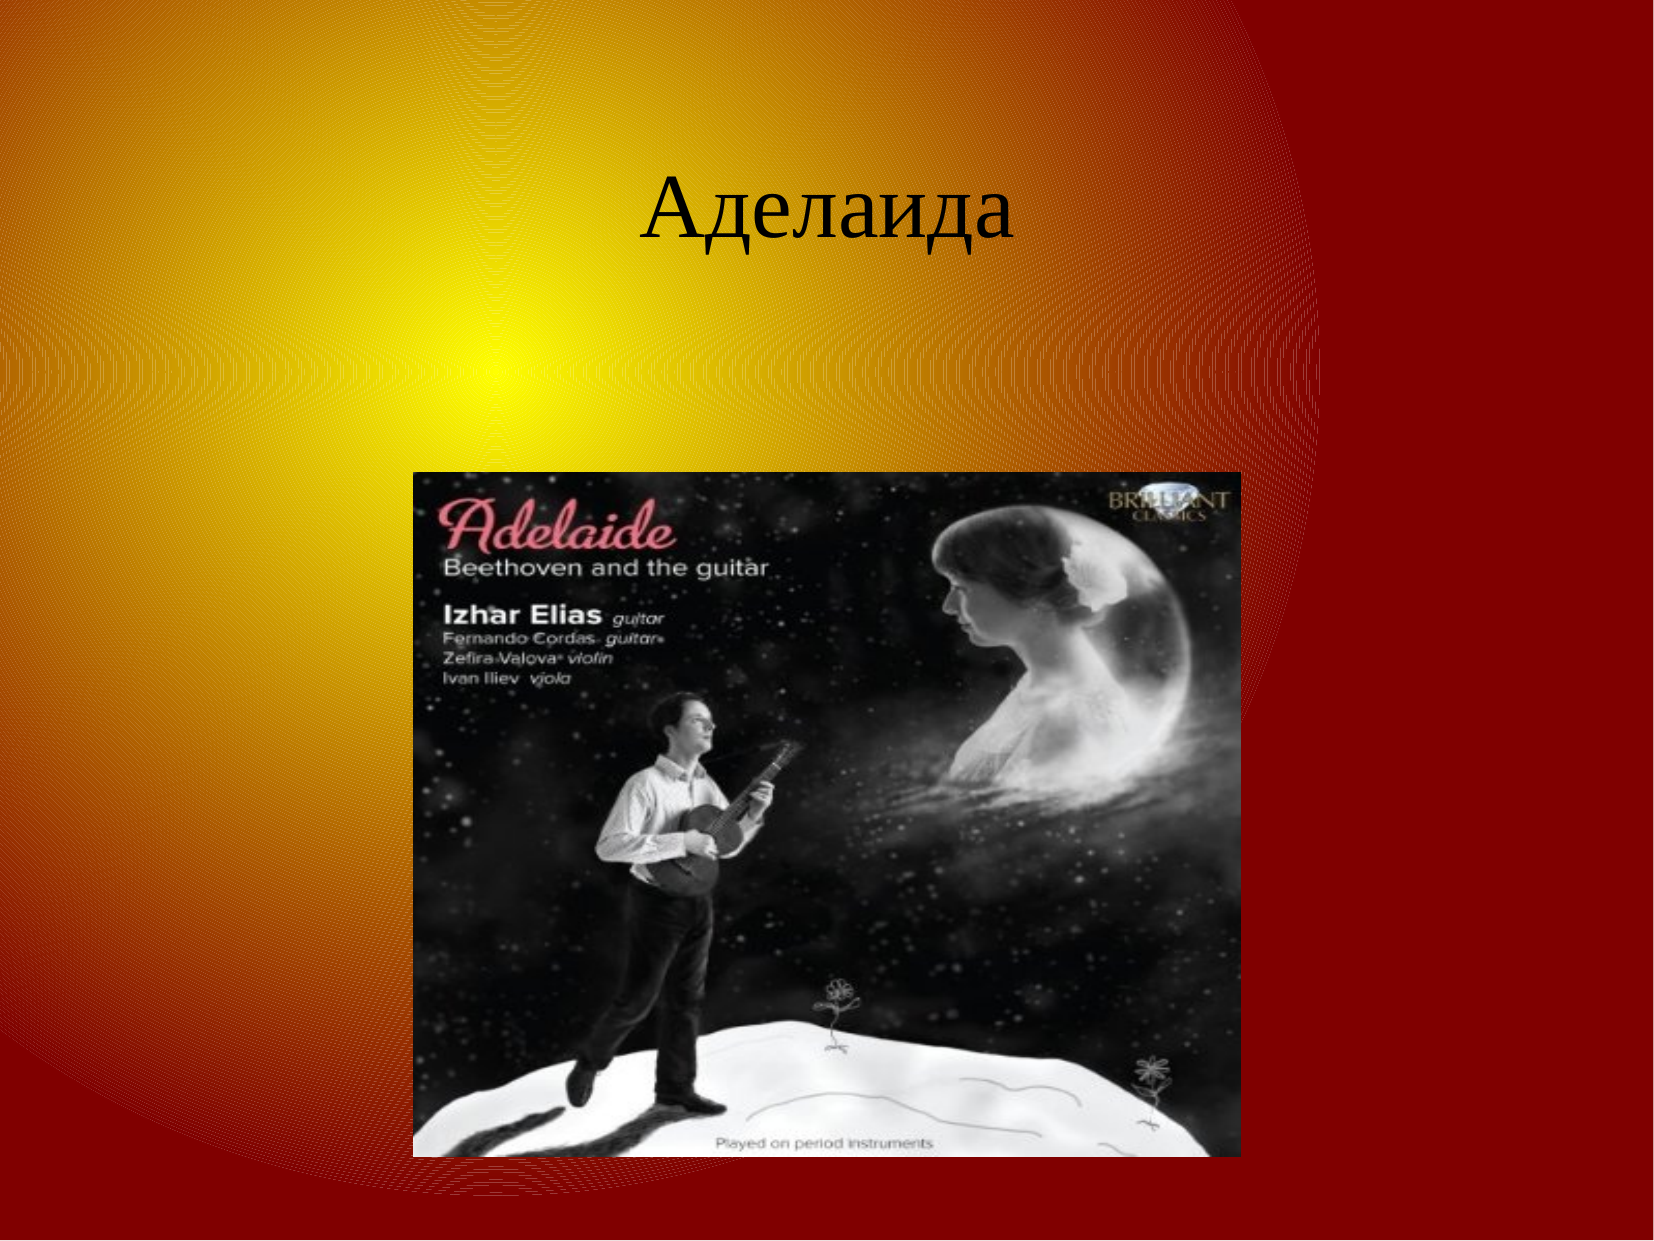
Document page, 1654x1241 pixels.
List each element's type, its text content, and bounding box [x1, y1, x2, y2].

picture [413, 472, 1241, 1157]
title Аделаида [121, 110, 1534, 303]
